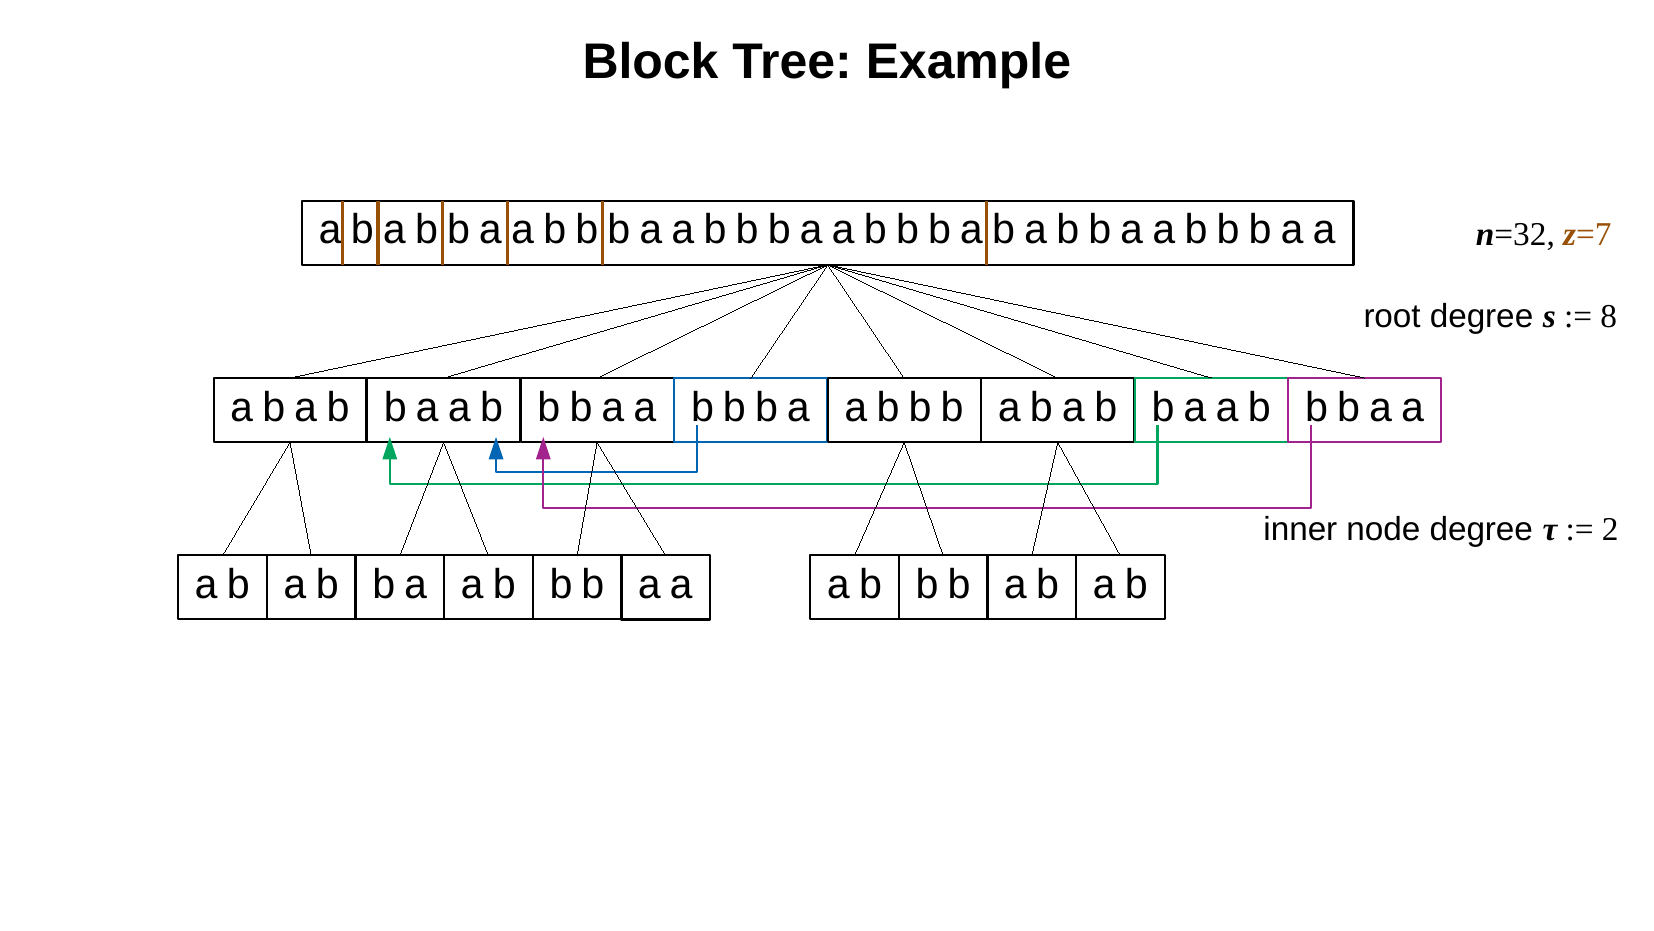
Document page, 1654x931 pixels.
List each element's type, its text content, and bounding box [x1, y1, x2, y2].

text_box ab [810, 555, 899, 620]
text_box ababbaabbbaabbbaabbbababbaabbbaa [509, 200, 603, 265]
text_box ababbaabbbaabbbaabbbababbaabbbaa [344, 200, 379, 265]
text_box ab [444, 555, 532, 620]
text_box ba [355, 555, 443, 620]
text_box root degree s := 8 [1348, 290, 1632, 343]
text_box ababbaabbbaabbbaabbbababbaabbbaa [302, 200, 343, 265]
text_box ab [987, 555, 1075, 620]
text_box ab [266, 555, 354, 620]
text_box n=32, z=7 [1461, 207, 1627, 260]
text_box aa [621, 555, 711, 620]
text_box bbaa [1288, 378, 1442, 443]
text_box bb [532, 555, 620, 620]
text_box ab [178, 555, 266, 620]
text_box ababbaabbbaabbbaabbbababbaabbbaa [988, 200, 1354, 265]
text_box bbba [674, 378, 827, 443]
text_box ab [1076, 555, 1165, 620]
text_box ababbaabbbaabbbaabbbababbaabbbaa [380, 200, 443, 265]
text_box baab [1134, 377, 1287, 443]
text_box bbaa [520, 377, 673, 443]
text_box abbb [827, 377, 980, 443]
text_box bb [900, 555, 986, 620]
text_box ababbaabbbaabbbaabbbababbaabbbaa [604, 200, 987, 265]
text_box ababbaabbbaabbbaabbbababbaabbbaa [444, 200, 508, 265]
text_box inner node degree τ := 2 [1248, 503, 1634, 556]
text_box abab [981, 378, 1134, 443]
text_box Block Tree: Example [567, 0, 1087, 125]
text_box abab [213, 377, 366, 443]
text_box baab [367, 378, 520, 443]
